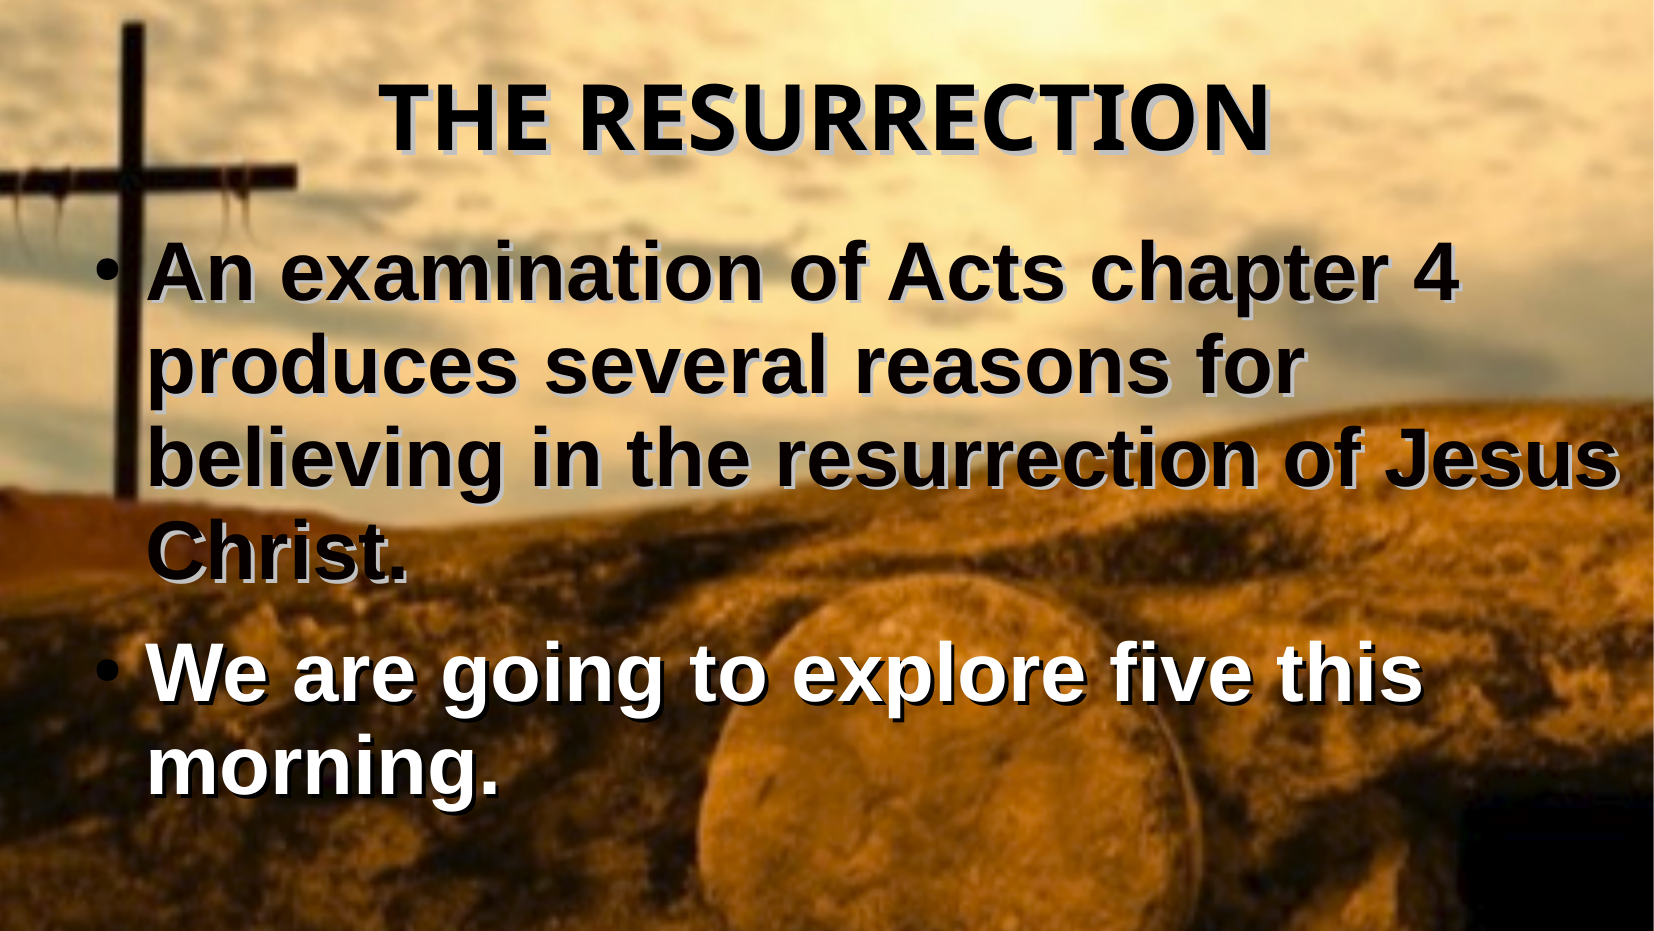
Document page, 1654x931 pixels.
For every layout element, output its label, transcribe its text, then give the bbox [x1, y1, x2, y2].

picture [0, 0, 1654, 931]
title THE RESURRECTION [82, 37, 1571, 193]
list An examination of Acts chapter 4 produces several reasons for believing in the resurrection of Jesus Christ. We are going to explore five this morning. [75, 225, 1628, 901]
